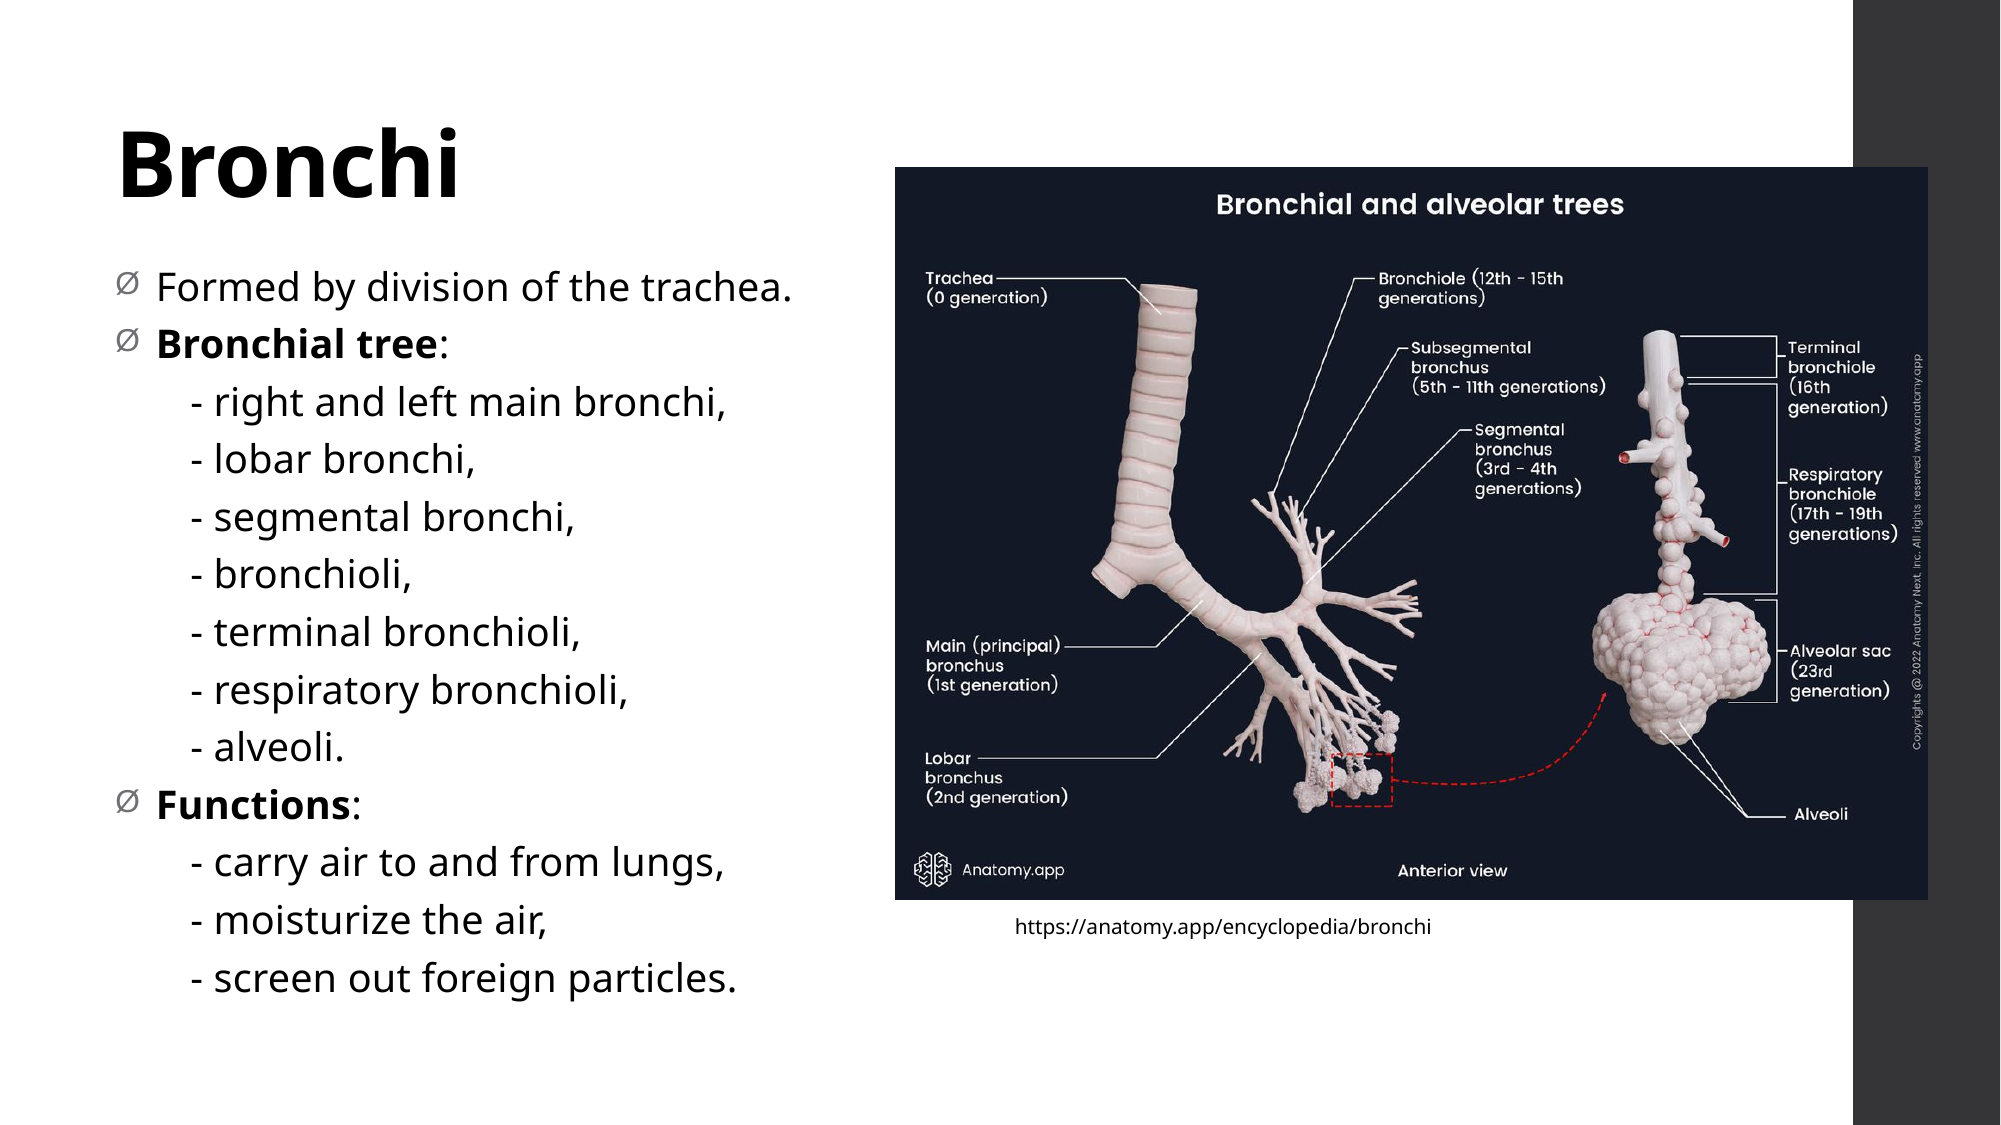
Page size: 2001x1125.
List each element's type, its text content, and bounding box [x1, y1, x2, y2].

picture [895, 167, 1928, 900]
title Bronchi [100, 60, 1797, 226]
text_box https://anatomy.app/encyclopedia/bronchi [999, 905, 1848, 947]
list Formed by division of the trachea. Bronchial tree: - right and left main bronchi, - lobar bronchi, - segmental bronchi, - bronchioli, - terminal bronchioli, - respiratory bronchioli, - alveoli. Functions: - carry air to and from lungs, - moisturize the air, - screen out foreign particles. [100, 270, 1863, 1066]
